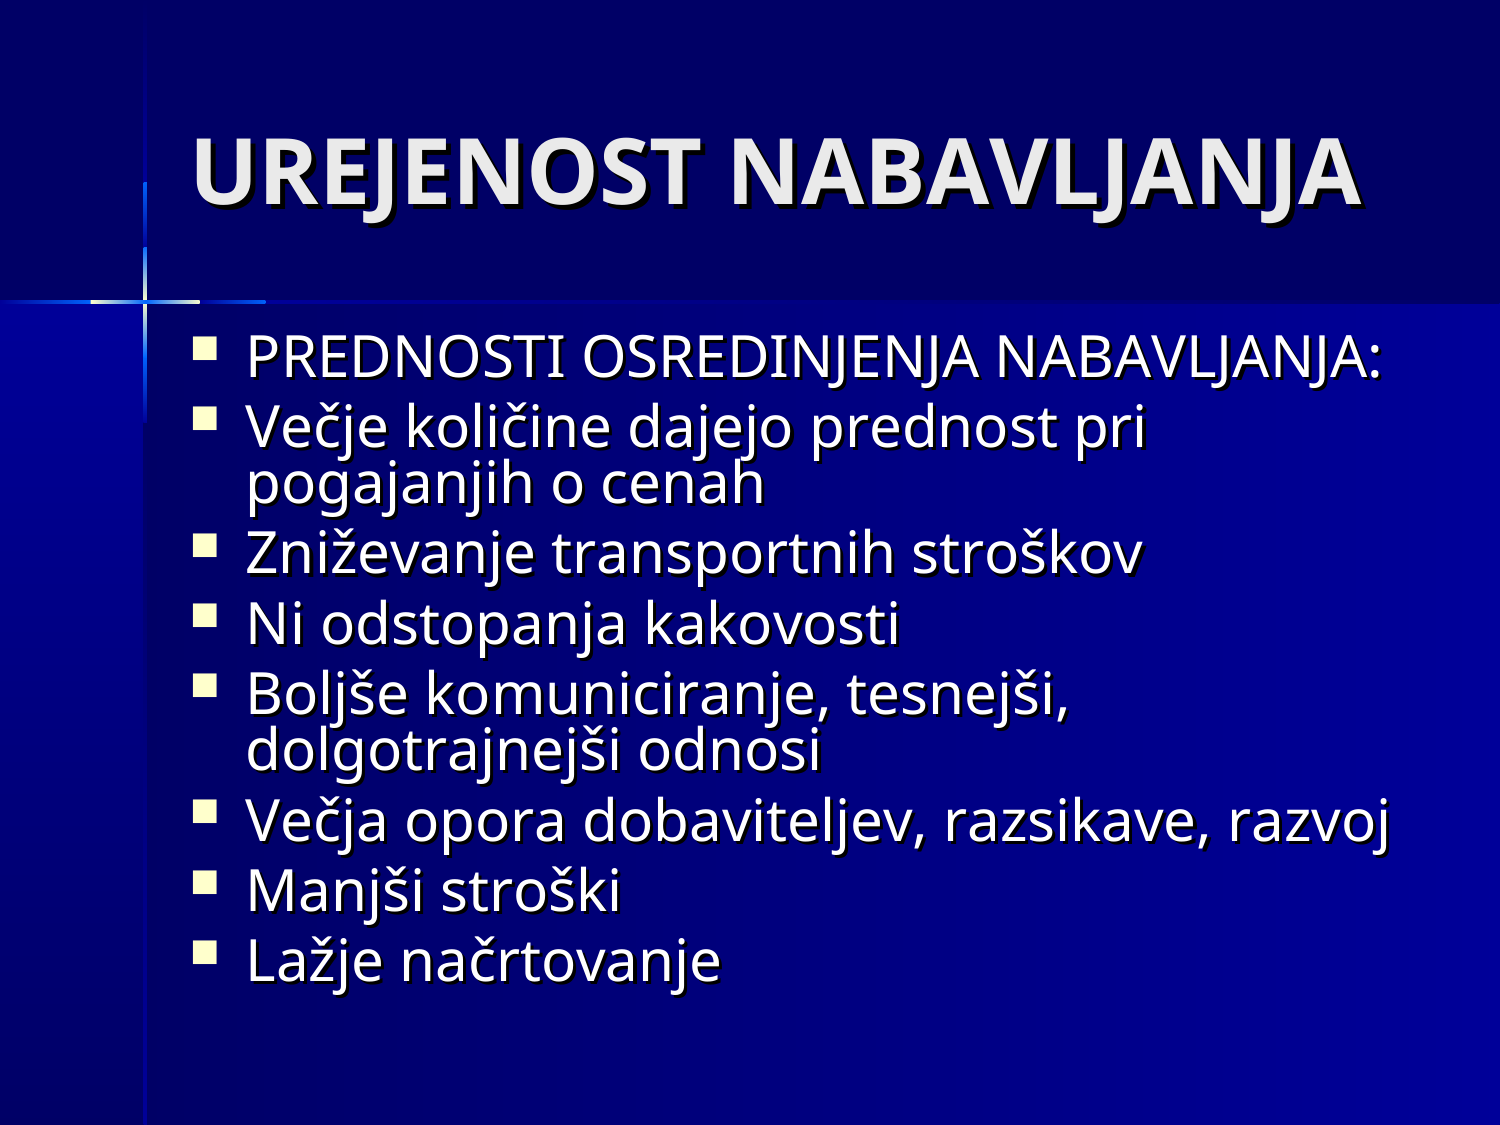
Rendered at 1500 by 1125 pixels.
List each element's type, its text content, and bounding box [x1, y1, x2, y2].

list PREDNOSTI OSREDINJENJA NABAVLJANJA: Večje količine dajejo prednost pri pogajanjih o cenah Zniževanje transportnih stroškov Ni odstopanja kakovosti Boljše komuniciranje, tesnejši, dolgotrajnejši odnosi Večja opora dobaviteljev, razsikave, razvoj Manjši stroški Lažje načrtovanje [174, 324, 1413, 1001]
title UREJENOST NABAVLJANJA [174, 49, 1413, 285]
